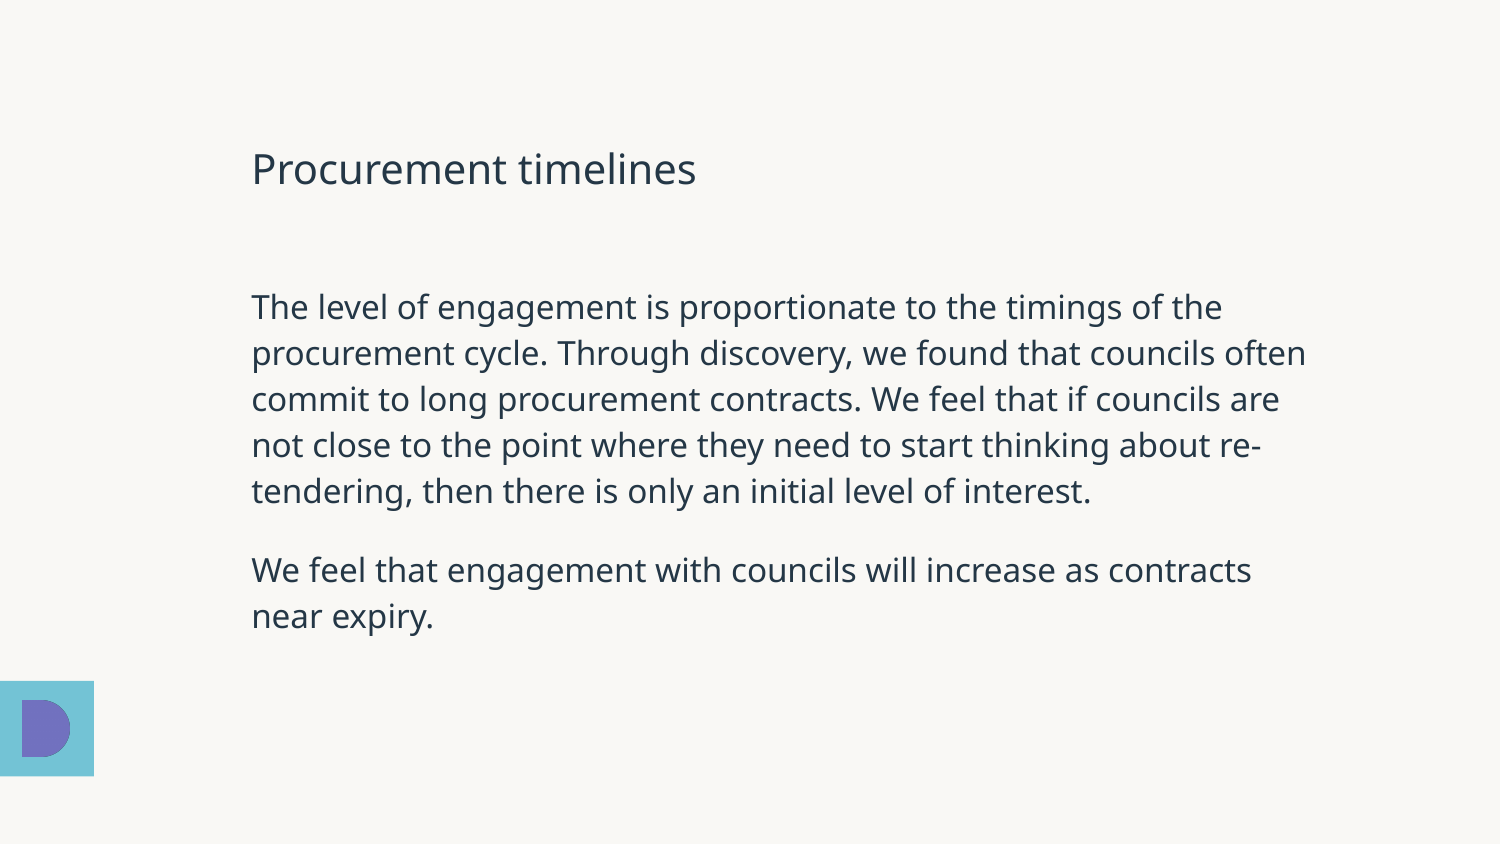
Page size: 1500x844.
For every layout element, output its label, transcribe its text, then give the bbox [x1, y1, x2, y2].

list The level of engagement is proportionate to the timings of the procurement cycle. Through discovery, we found that councils often commit to long procurement contracts. We feel that if councils are not close to the point where they need to start thinking about re-tendering, then there is only an initial level of interest. We feel that engagement with councils will increase as contracts near expiry. [236, 265, 1329, 764]
title Procurement timelines [236, 118, 1329, 238]
picture [22, 700, 70, 757]
